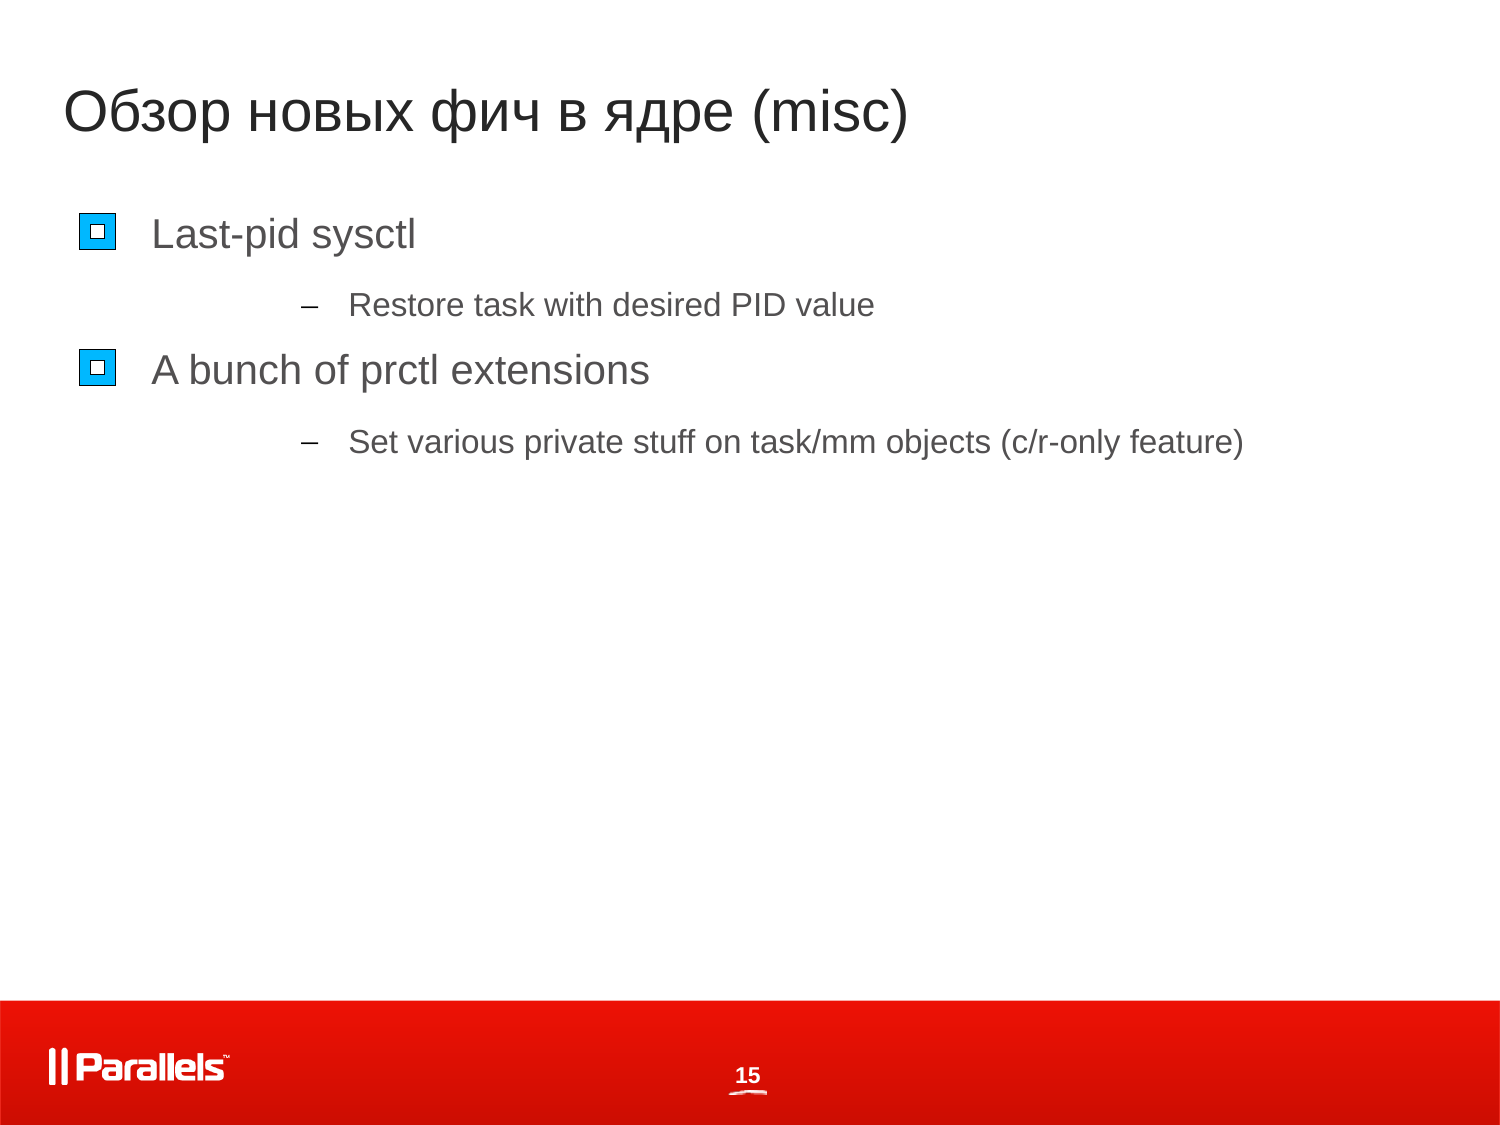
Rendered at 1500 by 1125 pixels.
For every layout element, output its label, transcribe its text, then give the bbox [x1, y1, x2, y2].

picture [727, 1090, 767, 1095]
list Last-pid sysctl Restore task with desired PID value A bunch of prctl extensions Set various private stuff on task/mm objects (c/r-only feature) [136, 203, 1333, 885]
text_box [79, 349, 116, 386]
text_box [79, 213, 116, 250]
picture [49, 1046, 230, 1085]
title Обзор новых фич в ядре (misc) [48, 10, 1454, 214]
